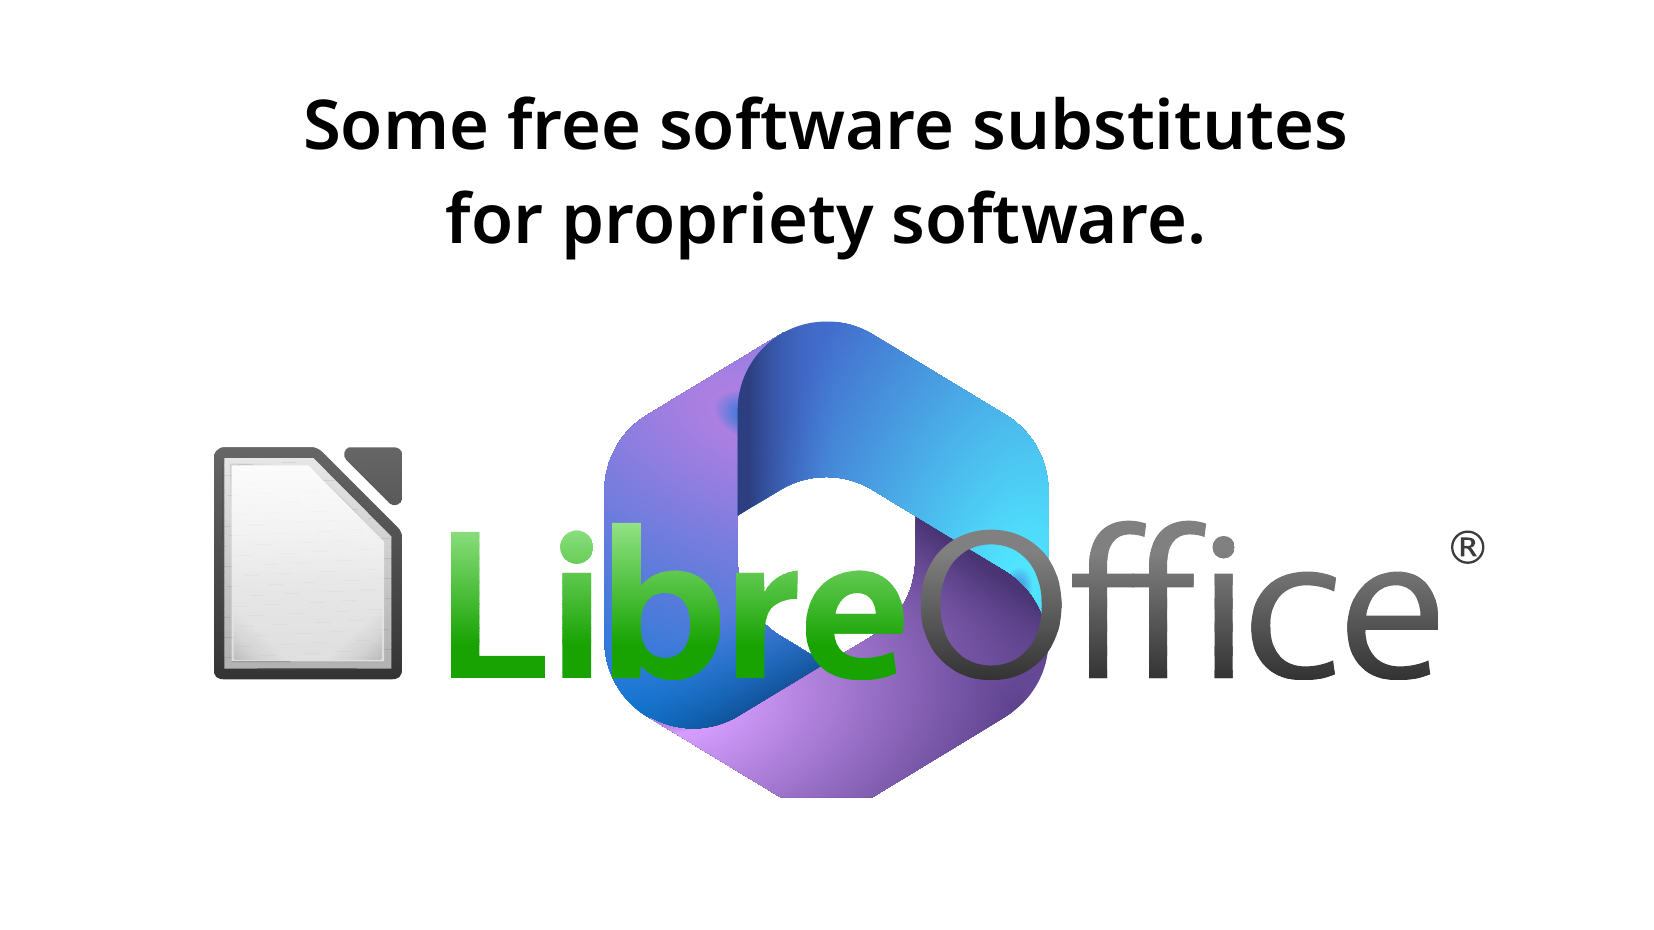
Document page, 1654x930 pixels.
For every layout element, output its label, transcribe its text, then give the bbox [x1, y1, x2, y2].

title Some free software substitutes for propriety software. [82, 86, 1571, 254]
picture [119, 321, 1534, 811]
